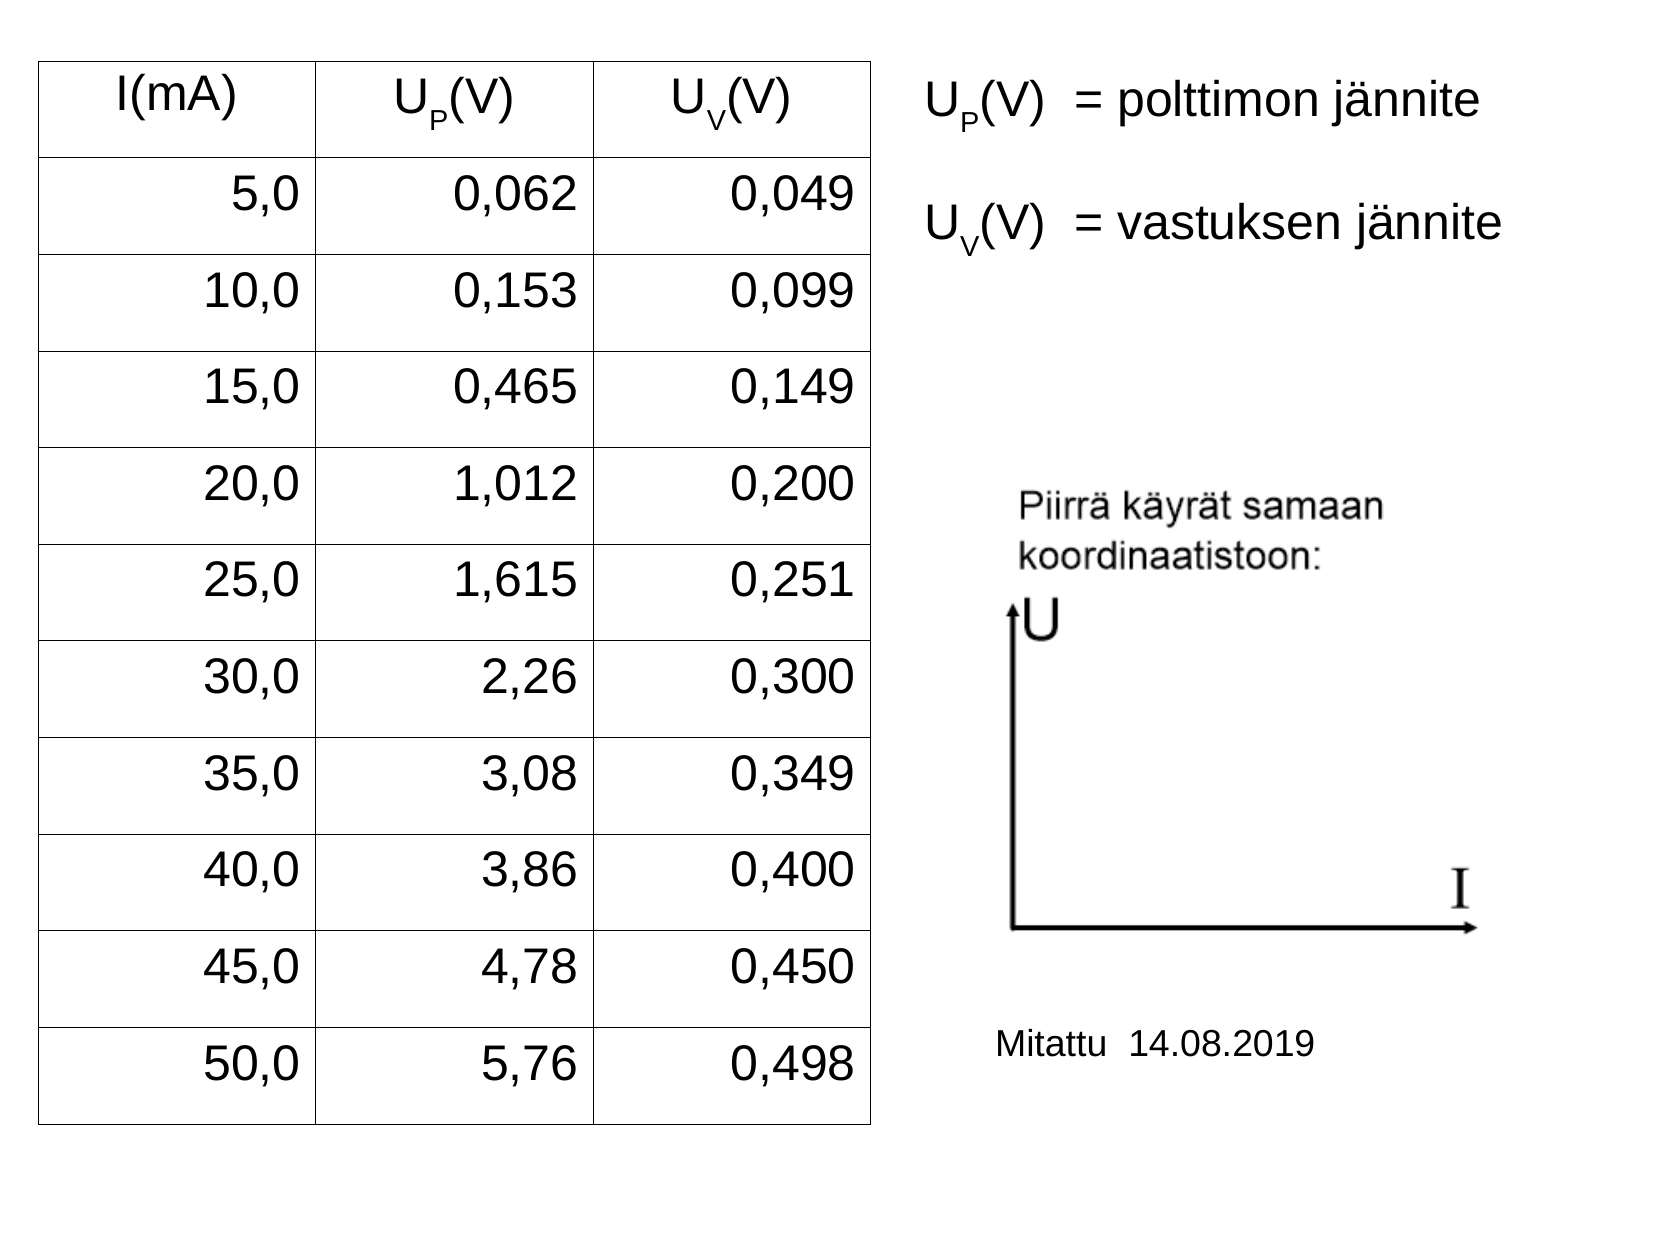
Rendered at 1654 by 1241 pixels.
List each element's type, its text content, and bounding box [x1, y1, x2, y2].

table_header UV(V) [594, 62, 870, 157]
table_cell 15,0 [39, 352, 315, 447]
table_cell 40,0 [39, 835, 315, 930]
table_cell 0,450 [594, 931, 870, 1027]
table_cell 0,099 [594, 255, 870, 351]
table_cell 0,200 [594, 448, 870, 544]
table_header I(mA) [39, 62, 315, 157]
table_cell 0,153 [316, 255, 593, 351]
table_cell 0,149 [594, 352, 870, 447]
table_cell 0,498 [594, 1028, 870, 1124]
table_cell 0,465 [316, 352, 593, 447]
picture [968, 408, 1564, 969]
table_cell 0,251 [594, 545, 870, 640]
table_cell 0,400 [594, 835, 870, 930]
table_cell 4,78 [316, 931, 593, 1027]
text_box Mitattu 14.08.2019 [980, 1015, 1331, 1115]
table_cell 3,86 [316, 835, 593, 930]
table_cell 0,349 [594, 738, 870, 834]
table_cell 3,08 [316, 738, 593, 834]
table_cell 2,26 [316, 641, 593, 737]
table_cell 10,0 [39, 255, 315, 351]
table_cell 0,049 [594, 158, 870, 254]
table_cell 45,0 [39, 931, 315, 1027]
table_cell 25,0 [39, 545, 315, 640]
table_cell 20,0 [39, 448, 315, 544]
table_cell 50,0 [39, 1028, 315, 1124]
table_cell 35,0 [39, 738, 315, 834]
table_cell 1,012 [316, 448, 593, 544]
table_header UP(V) [316, 62, 593, 157]
table_cell 0,300 [594, 641, 870, 737]
table_cell 5,0 [39, 158, 315, 254]
table_cell 1,615 [316, 545, 593, 640]
table_cell 0,062 [316, 158, 593, 254]
table_cell 30,0 [39, 641, 315, 737]
table_cell 5,76 [316, 1028, 593, 1124]
text_box UP(V) = polttimon jännite UV(V) = vastuksen jännite [909, 59, 1524, 389]
